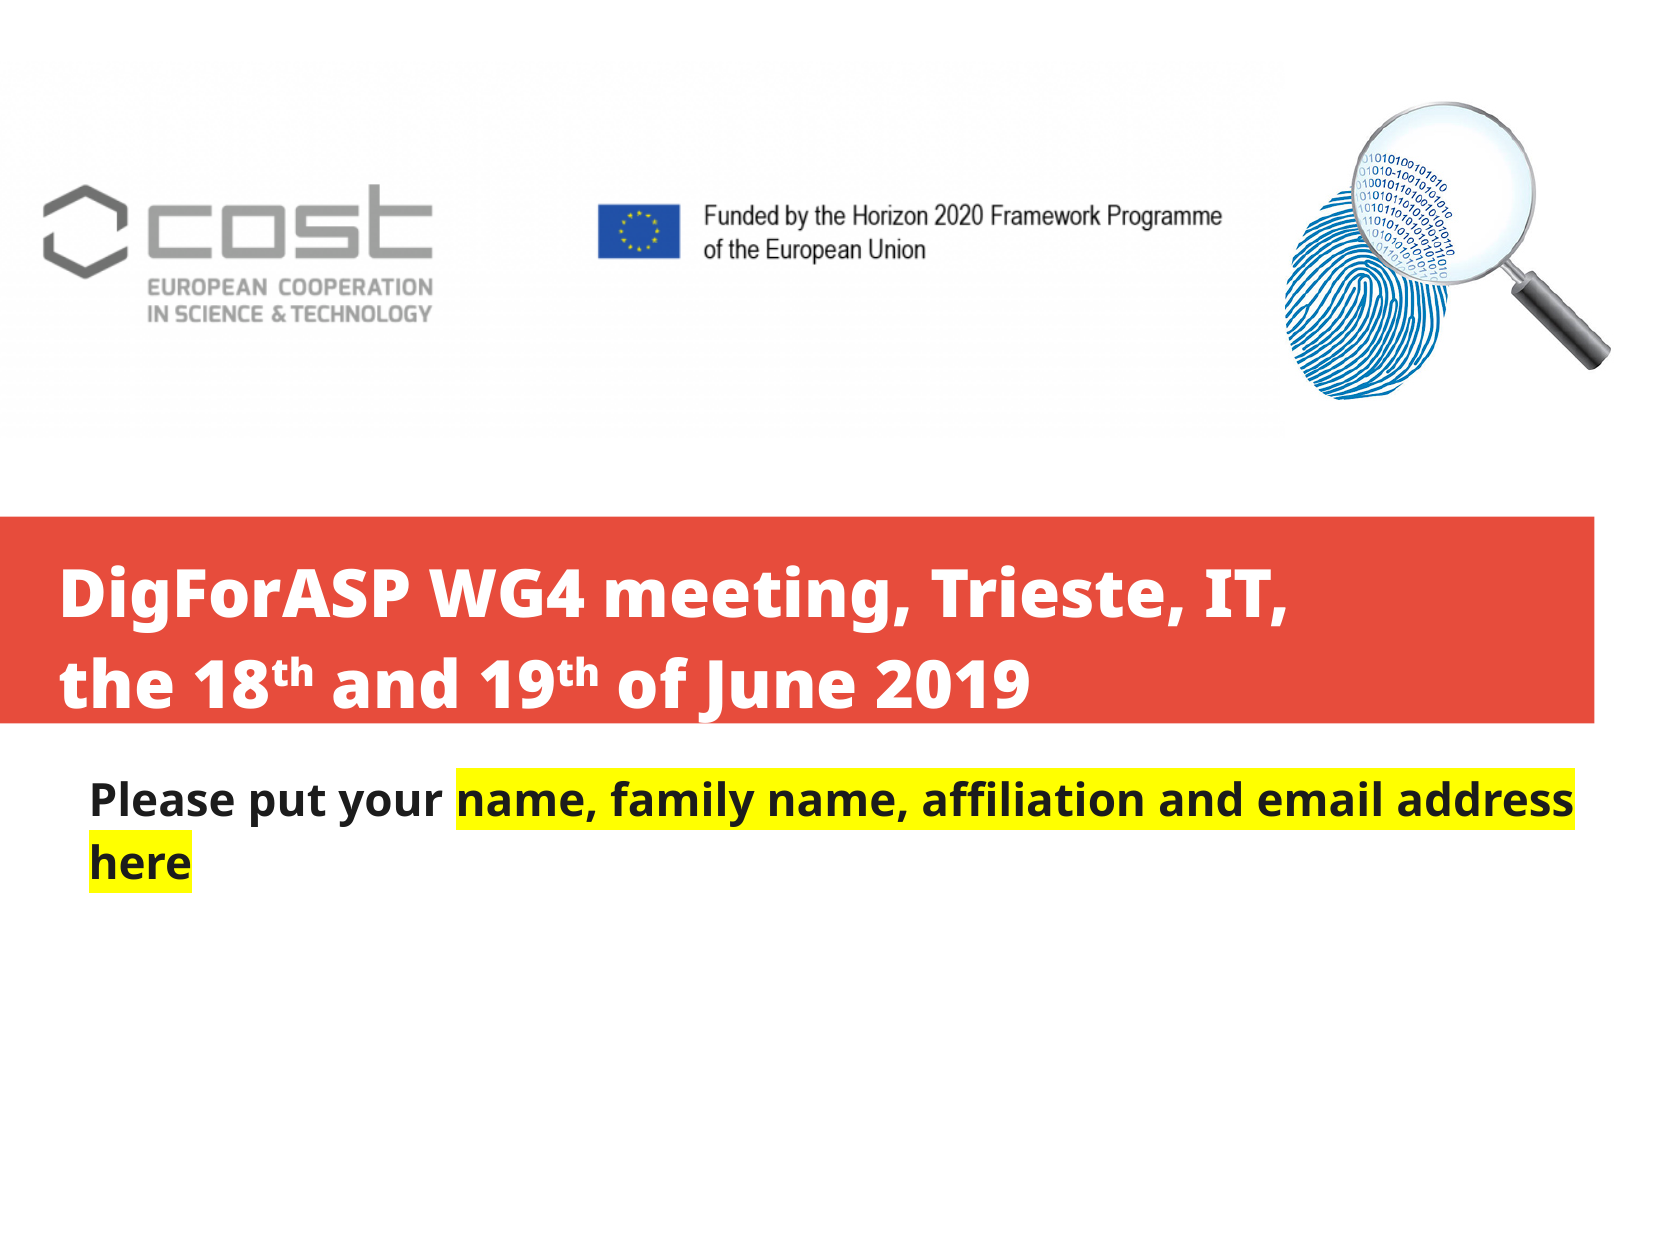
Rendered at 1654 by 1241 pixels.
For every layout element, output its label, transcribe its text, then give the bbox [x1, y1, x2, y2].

picture [0, 61, 1614, 439]
subtitle Please put your name, family name, affiliation and email address here [88, 767, 1595, 1182]
title DigForASP WG4 meeting, Trieste, IT, the 18th and 19th of June 2019 [59, 546, 1595, 694]
